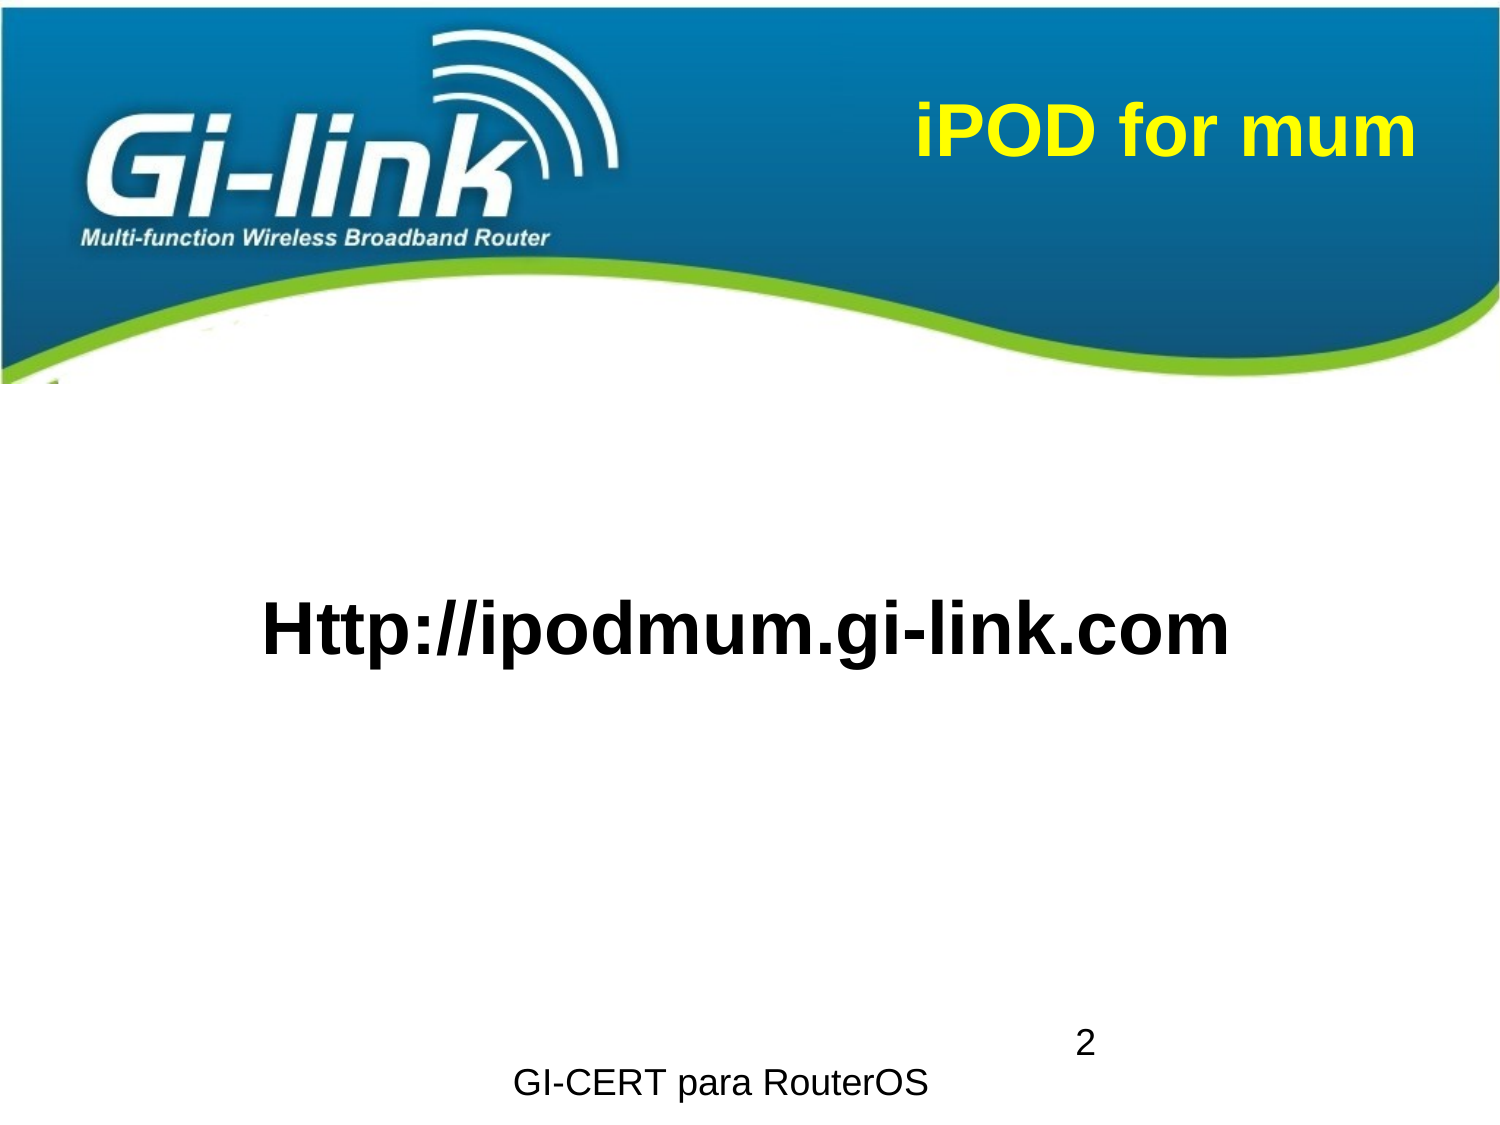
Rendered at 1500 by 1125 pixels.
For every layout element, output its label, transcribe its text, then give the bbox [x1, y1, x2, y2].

title iPOD for mum [75, 52, 1419, 219]
picture [0, 0, 1500, 384]
subtitle Http://ipodmum.gi-link.com [75, 270, 1419, 999]
